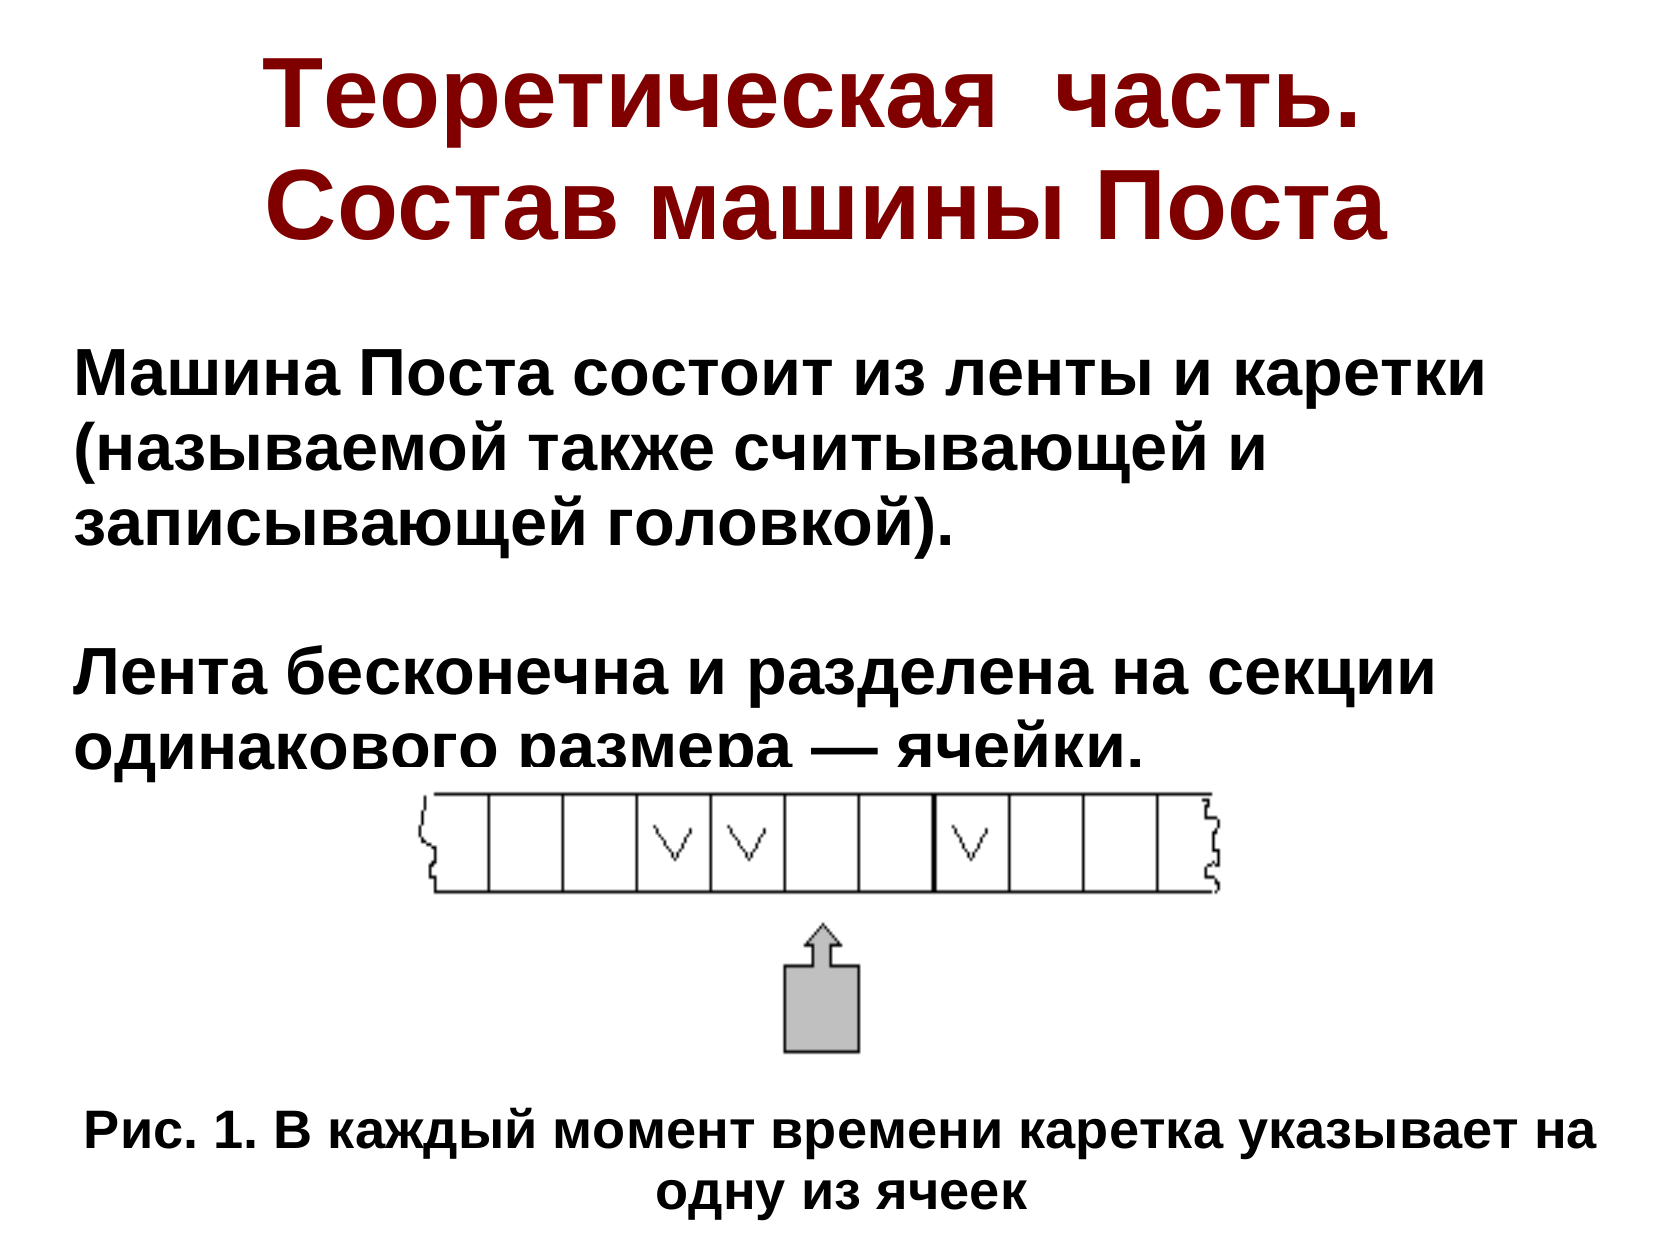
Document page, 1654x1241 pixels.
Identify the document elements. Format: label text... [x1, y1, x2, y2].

picture [399, 767, 1241, 1081]
text_box Теоретическая часть. Состав машины Поста Машина Поста состоит из ленты и каретки (называемой также считывающей и записывающей головкой). Лента бесконечна и разделена на секции одинакового размера — ячейки. [59, 29, 1595, 792]
text_box Рис. 1. В каждый момент времени каретка указывает на одну из ячеек [59, 1092, 1625, 1232]
